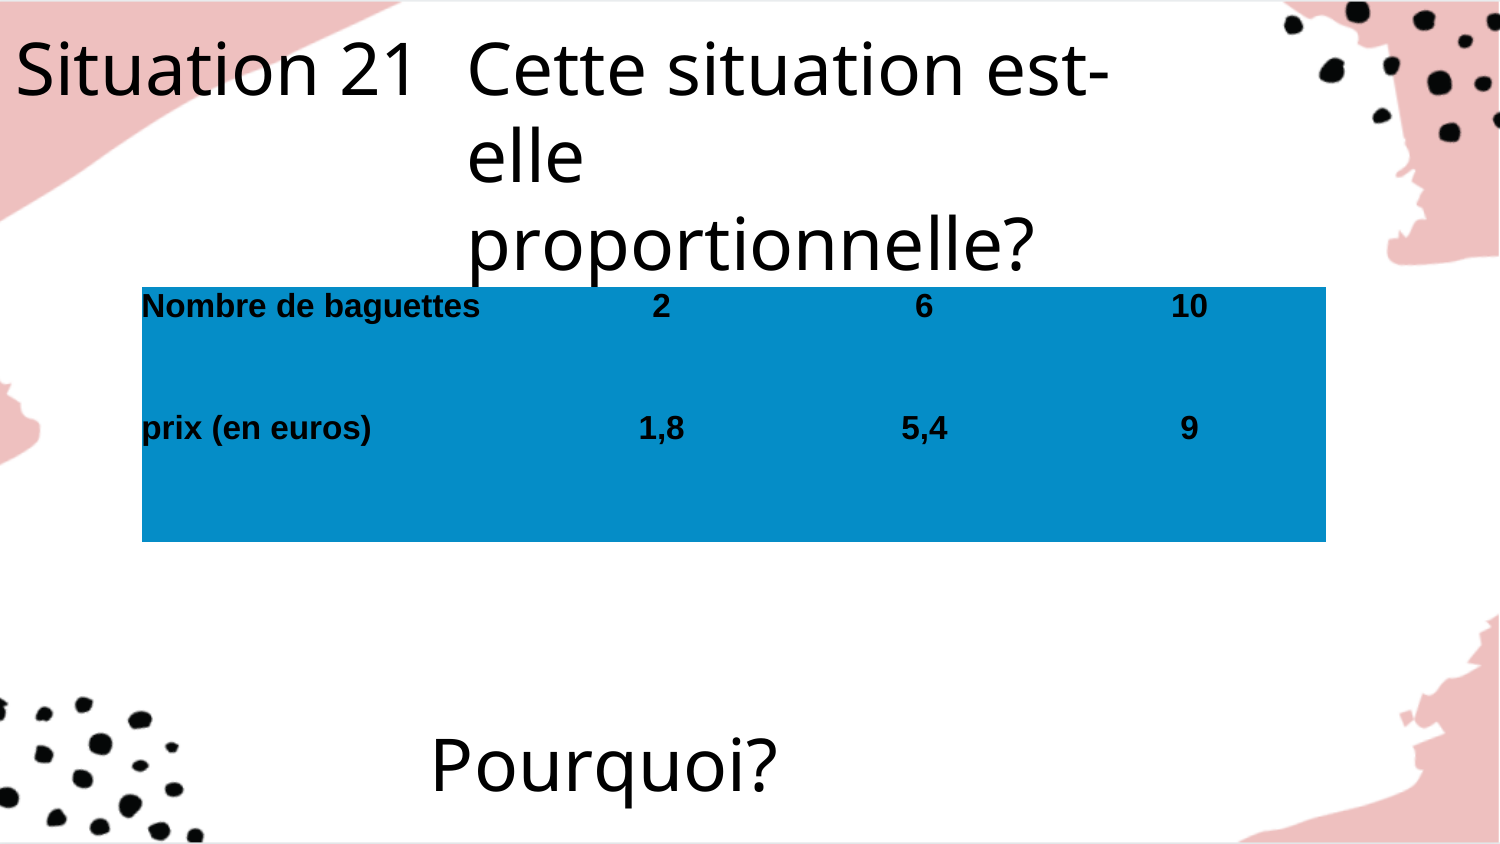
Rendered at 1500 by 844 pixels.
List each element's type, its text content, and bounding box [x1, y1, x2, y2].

text_box Cette situation est-elle proportionnelle? [697, 7, 1148, 127]
table_cell 9 [1053, 410, 1326, 542]
table_header 2 [527, 287, 796, 410]
picture [0, 0, 1500, 844]
table_cell prix (en euros) [142, 410, 527, 542]
text_box Situation 21 [0, 7, 697, 127]
text_box Pourquoi? [414, 703, 1112, 823]
table_cell 1,8 [527, 410, 796, 542]
table_cell 5,4 [796, 410, 1053, 542]
table_header 6 [796, 287, 1053, 410]
table_header 10 [1053, 287, 1326, 410]
table_header Nombre de baguettes [142, 287, 527, 410]
